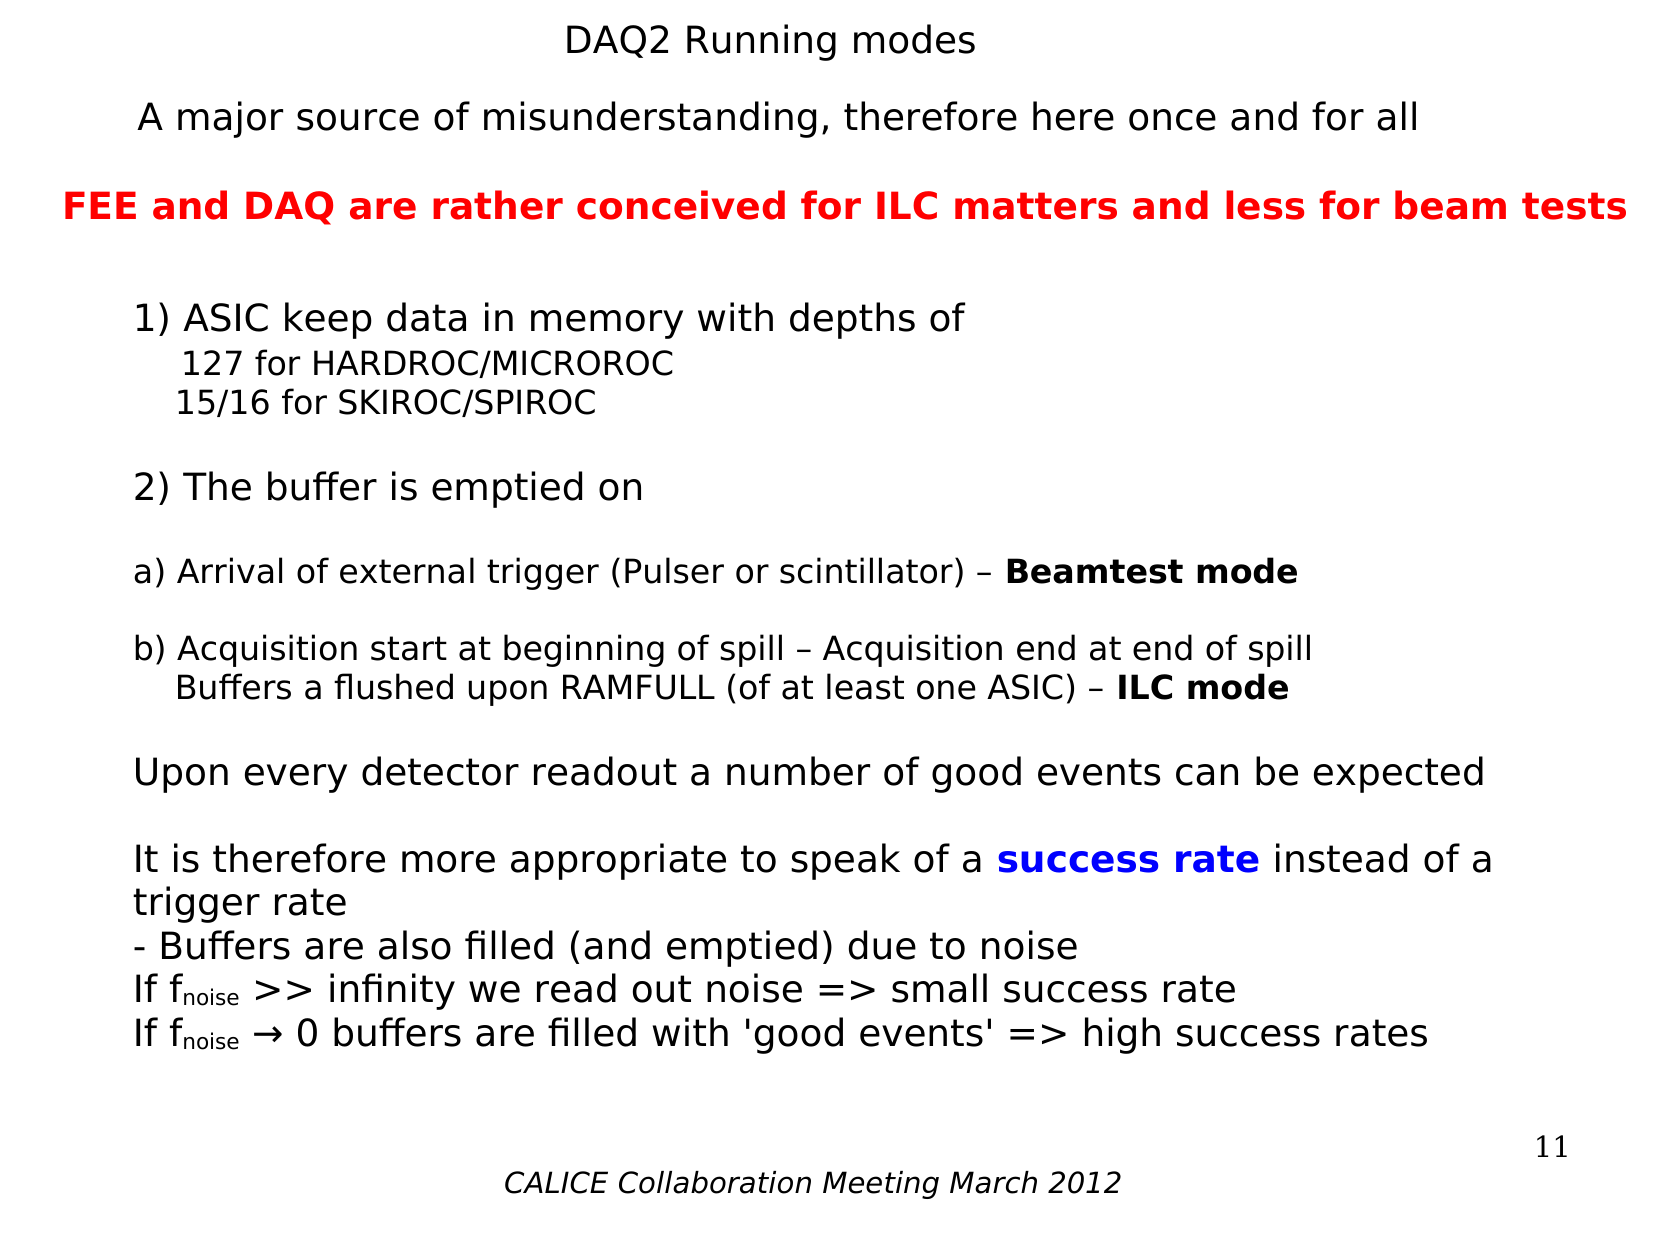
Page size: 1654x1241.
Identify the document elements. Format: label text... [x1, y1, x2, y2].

text_box 1) ASIC keep data in memory with depths of 127 for HARDROC/MICROROC 15/16 for SKIROC/SPIROC 2) The buffer is emptied on a) Arrival of external trigger (Pulser or scintillator) – Beamtest mode b) Acquisition start at beginning of spill – Acquisition end at end of spill Buffers a flushed upon RAMFULL (of at least one ASIC) – ILC mode Upon every detector readout a number of good events can be expected It is therefore more appropriate to speak of a success rate instead of a trigger rate - Buffers are also filled (and emptied) due to noise If fnoise >> infinity we read out noise => small success rate If fnoise → 0 buffers are filled with 'good events' => high success rates [118, 289, 1505, 1088]
text_box A major source of misunderstanding, therefore here once and for all [122, 88, 1432, 147]
text_box FEE and DAQ are rather conceived for ILC matters and less for beam tests [47, 177, 1646, 236]
text_box DAQ2 Running modes [549, 11, 989, 71]
